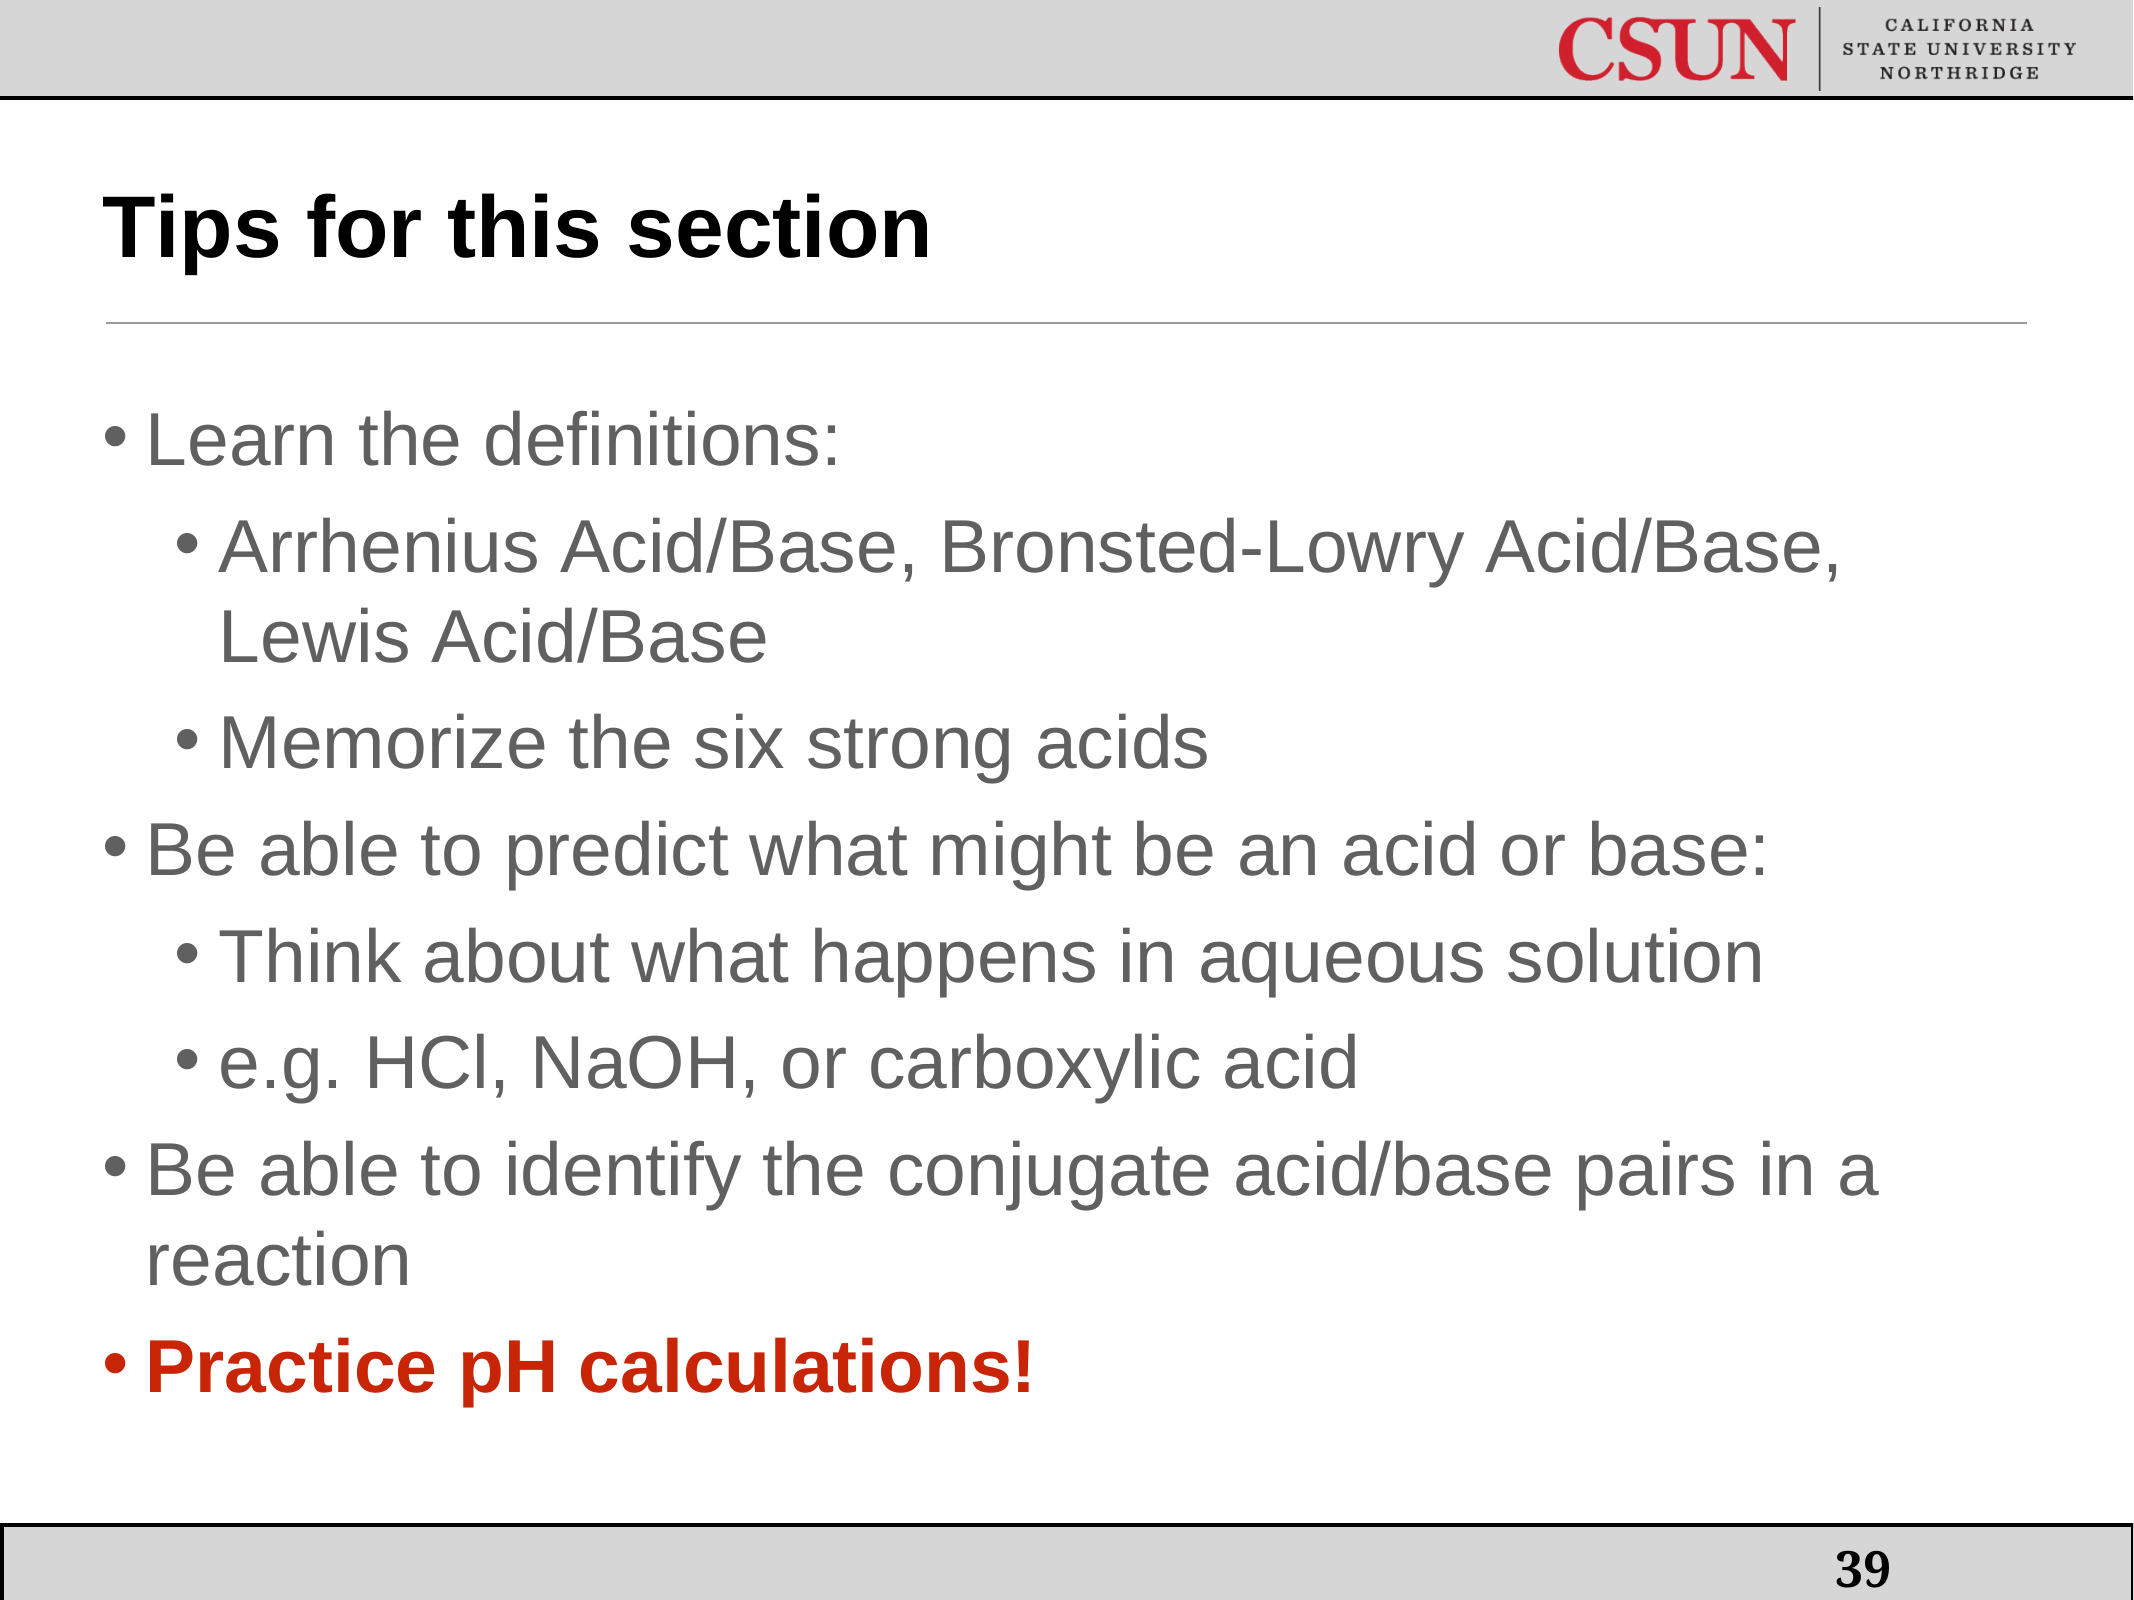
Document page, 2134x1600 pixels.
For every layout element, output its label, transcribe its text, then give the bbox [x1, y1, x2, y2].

title Tips for this section [93, 104, 2040, 284]
list Learn the definitions: Arrhenius Acid/Base, Bronsted-Lowry Acid/Base, Lewis Acid/Base Memorize the six strong acids Be able to predict what might be an acid or base: Think about what happens in aqueous solution e.g. HCl, NaOH, or carboxylic acid Be able to identify the conjugate acid/base pairs in a reaction Practice pH calculations! [93, 382, 2040, 1460]
picture [1559, 7, 2076, 91]
